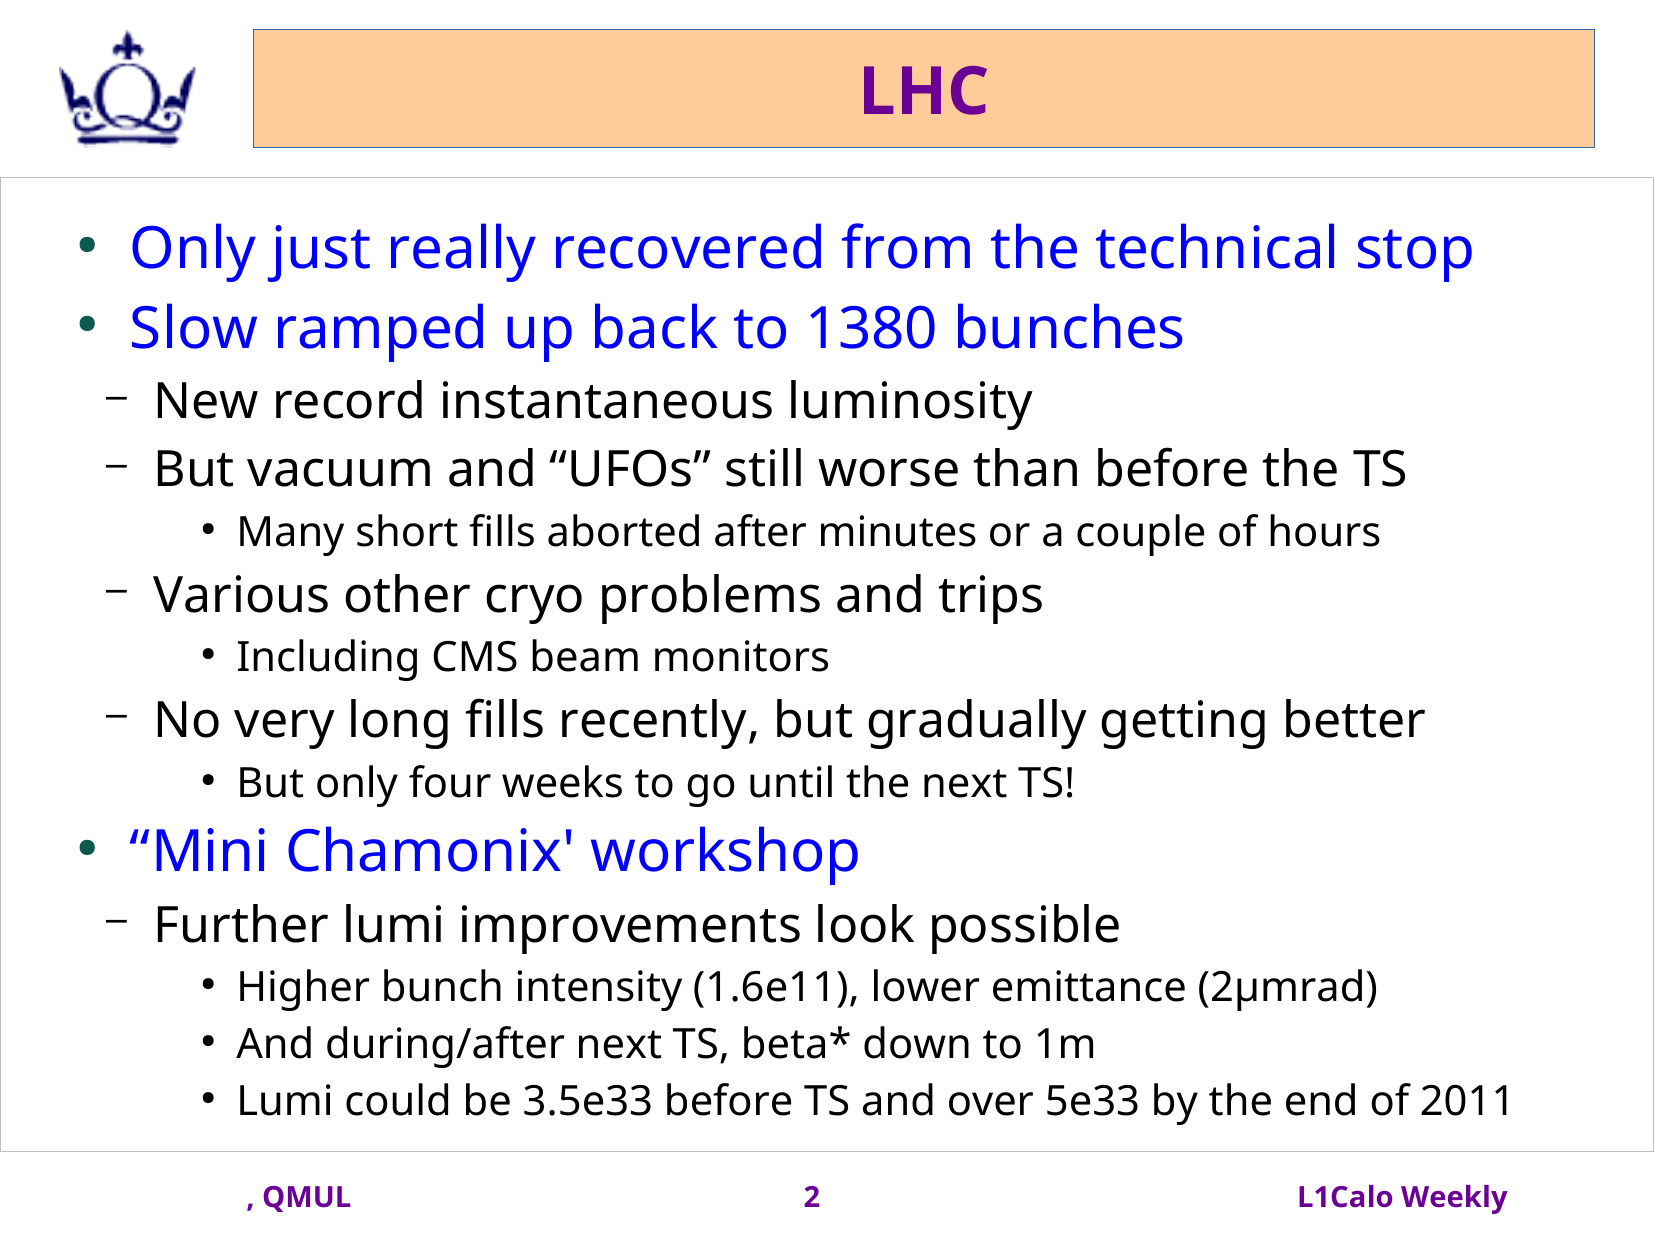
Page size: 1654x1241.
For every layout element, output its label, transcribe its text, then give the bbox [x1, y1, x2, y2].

list Only just really recovered from the technical stop Slow ramped up back to 1380 bunches New record instantaneous luminosity But vacuum and “UFOs” still worse than before the TS Many short fills aborted after minutes or a couple of hours Various other cryo problems and trips Including CMS beam monitors No very long fills recently, but gradually getting better But only four weeks to go until the next TS! “Mini Chamonix' workshop Further lumi improvements look possible Higher bunch intensity (1.6e11), lower emittance (2µmrad) And during/after next TS, beta* down to 1m Lumi could be 3.5e33 before TS and over 5e33 by the end of 2011 [59, 206, 1595, 1154]
picture [59, 29, 200, 148]
title LHC [253, 29, 1595, 148]
